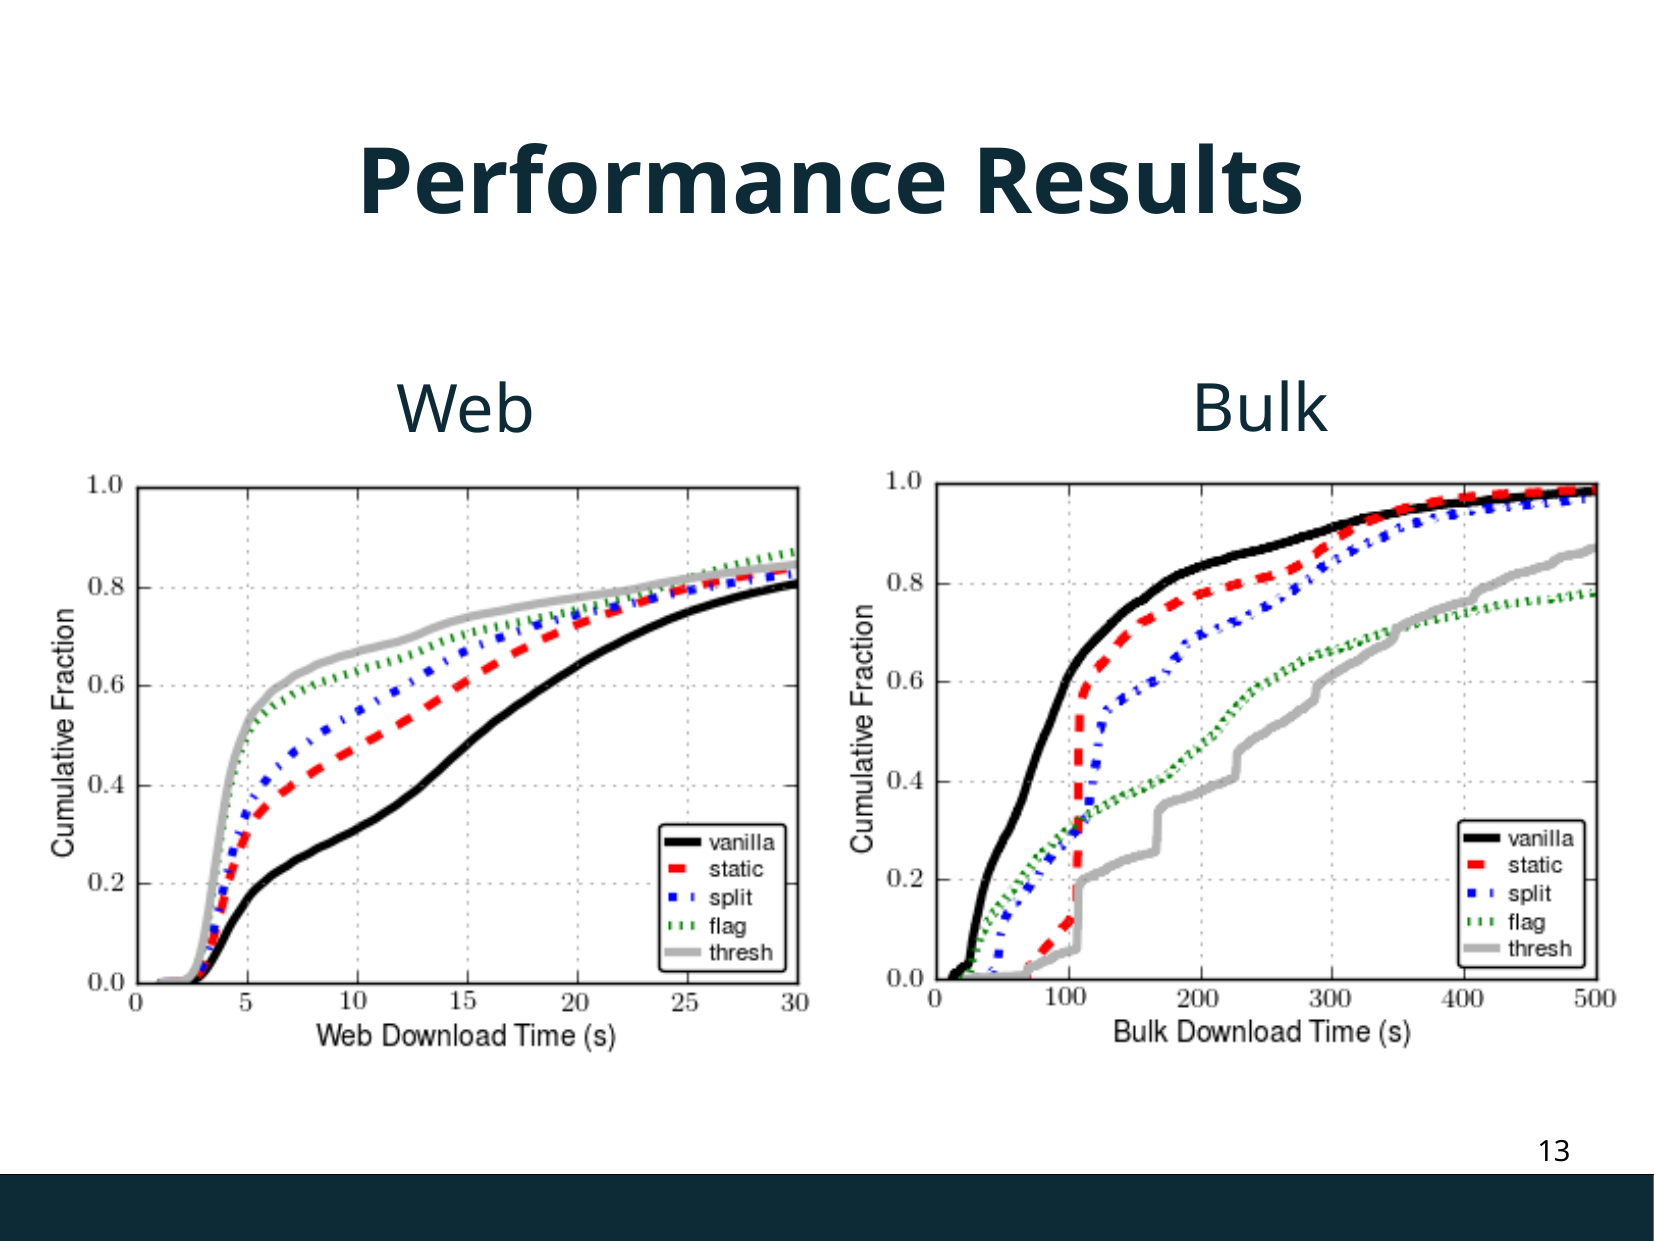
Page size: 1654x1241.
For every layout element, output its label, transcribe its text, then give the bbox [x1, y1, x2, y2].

text_box Web [285, 354, 646, 446]
text_box Bulk [1140, 352, 1381, 445]
title Performance Results [86, 74, 1575, 282]
picture [15, 459, 1629, 1075]
